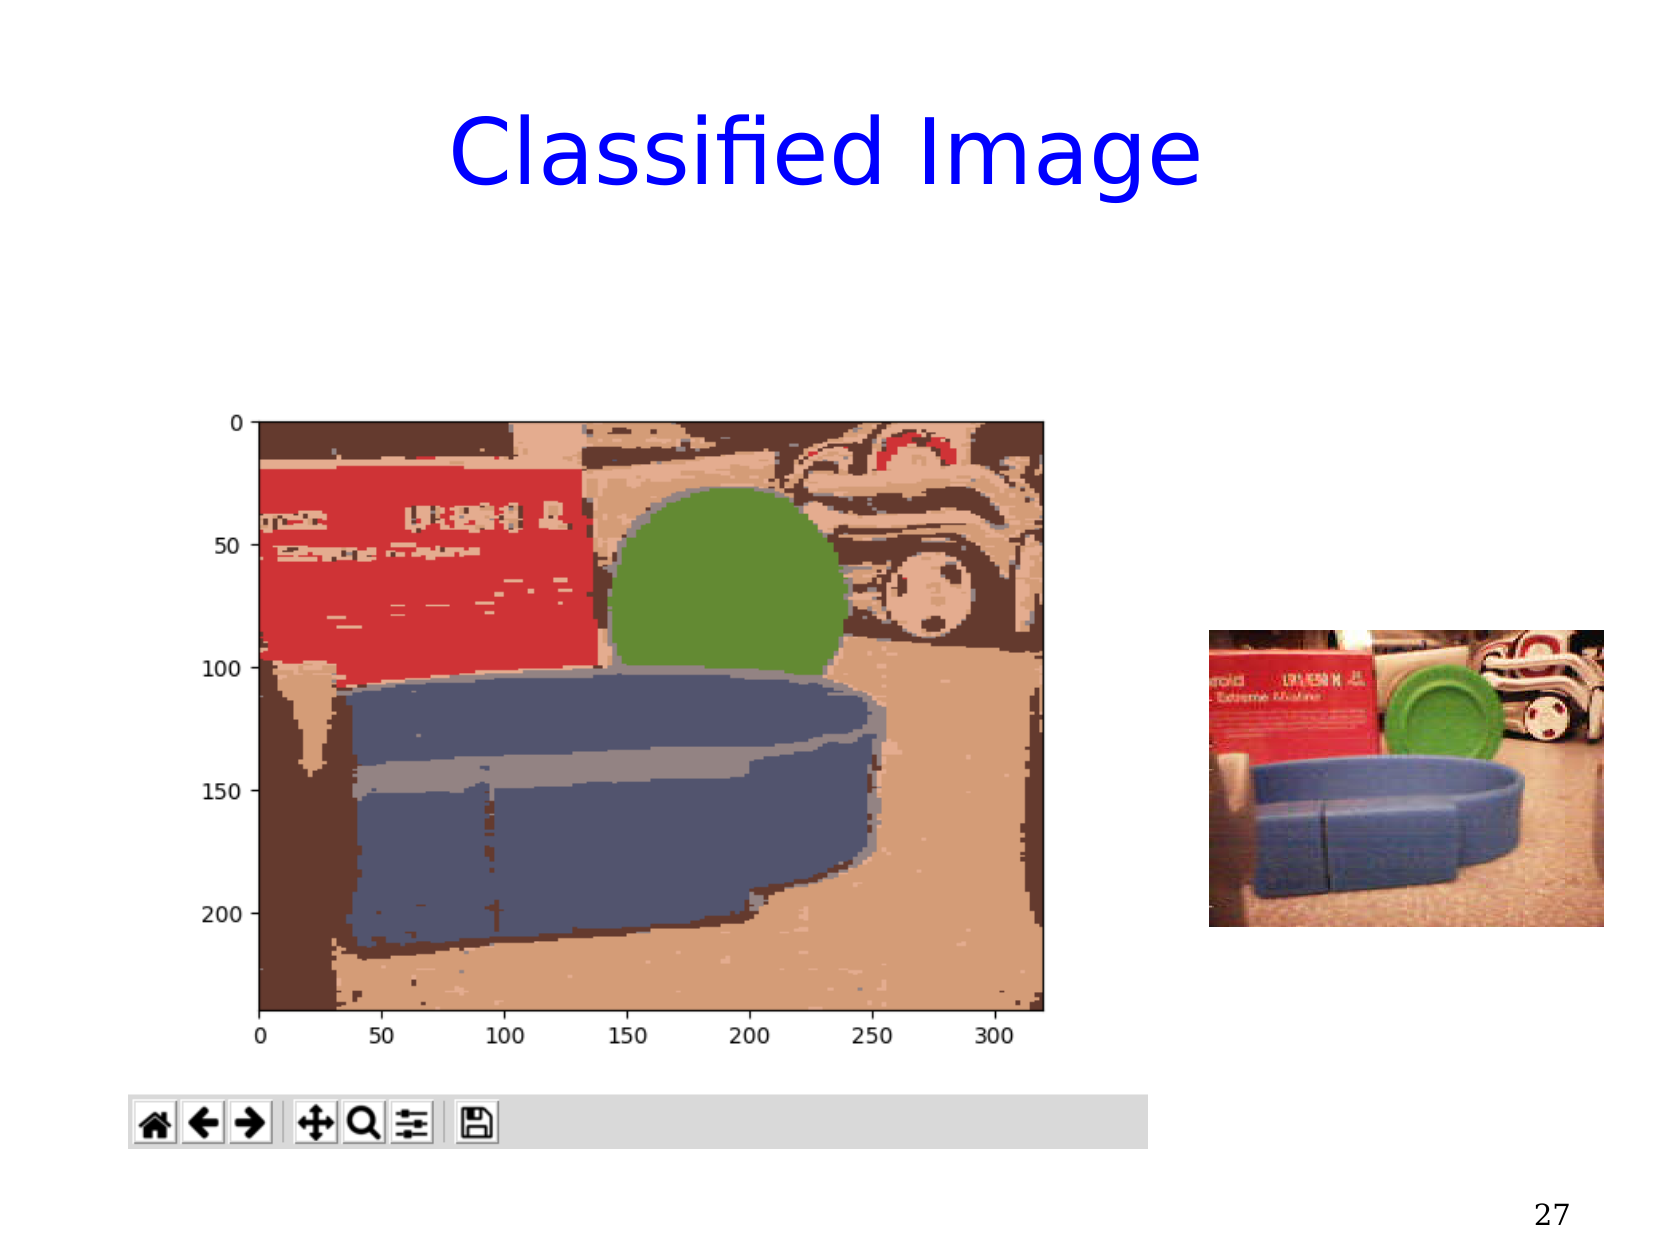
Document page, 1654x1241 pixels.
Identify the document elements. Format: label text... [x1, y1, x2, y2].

picture [1209, 630, 1604, 927]
title Classified Image [82, 49, 1571, 257]
picture [128, 329, 1148, 1149]
